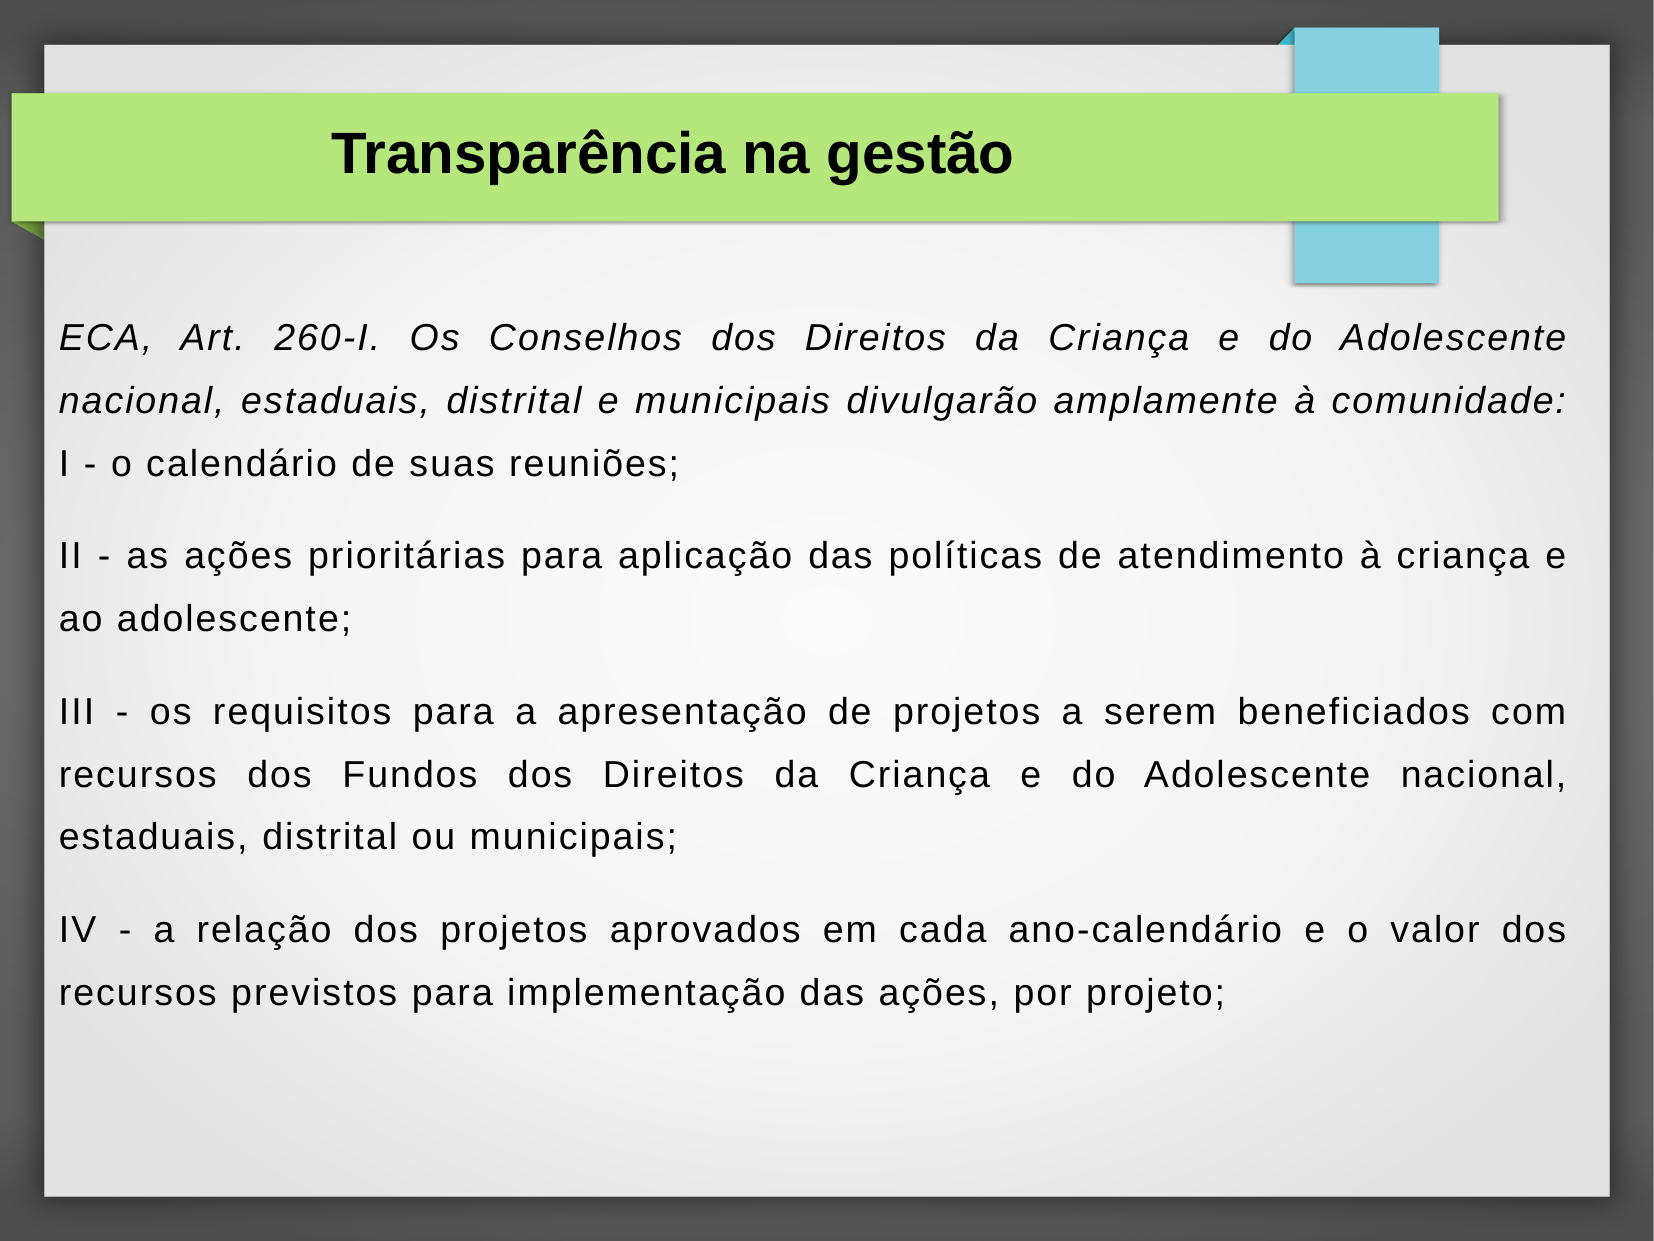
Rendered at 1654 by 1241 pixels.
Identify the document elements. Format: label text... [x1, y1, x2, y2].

title Transparência na gestão [82, 94, 1264, 213]
picture [0, 0, 1654, 1241]
list ECA, Art. 260-I. Os Conselhos dos Direitos da Criança e do Adolescente nacional, estaduais, distrital e municipais divulgarão amplamente à comunidade: I - o calendário de suas reuniões; II - as ações prioritárias para aplicação das políticas de atendimento à criança e ao adolescente; III - os requisitos para a apresentação de projetos a serem beneficiados com recursos dos Fundos dos Direitos da Criança e do Adolescente nacional, estaduais, distrital ou municipais; IV - a relação dos projetos aprovados em cada ano-calendário e o valor dos recursos previstos para implementação das ações, por projeto; [59, 295, 1571, 1182]
